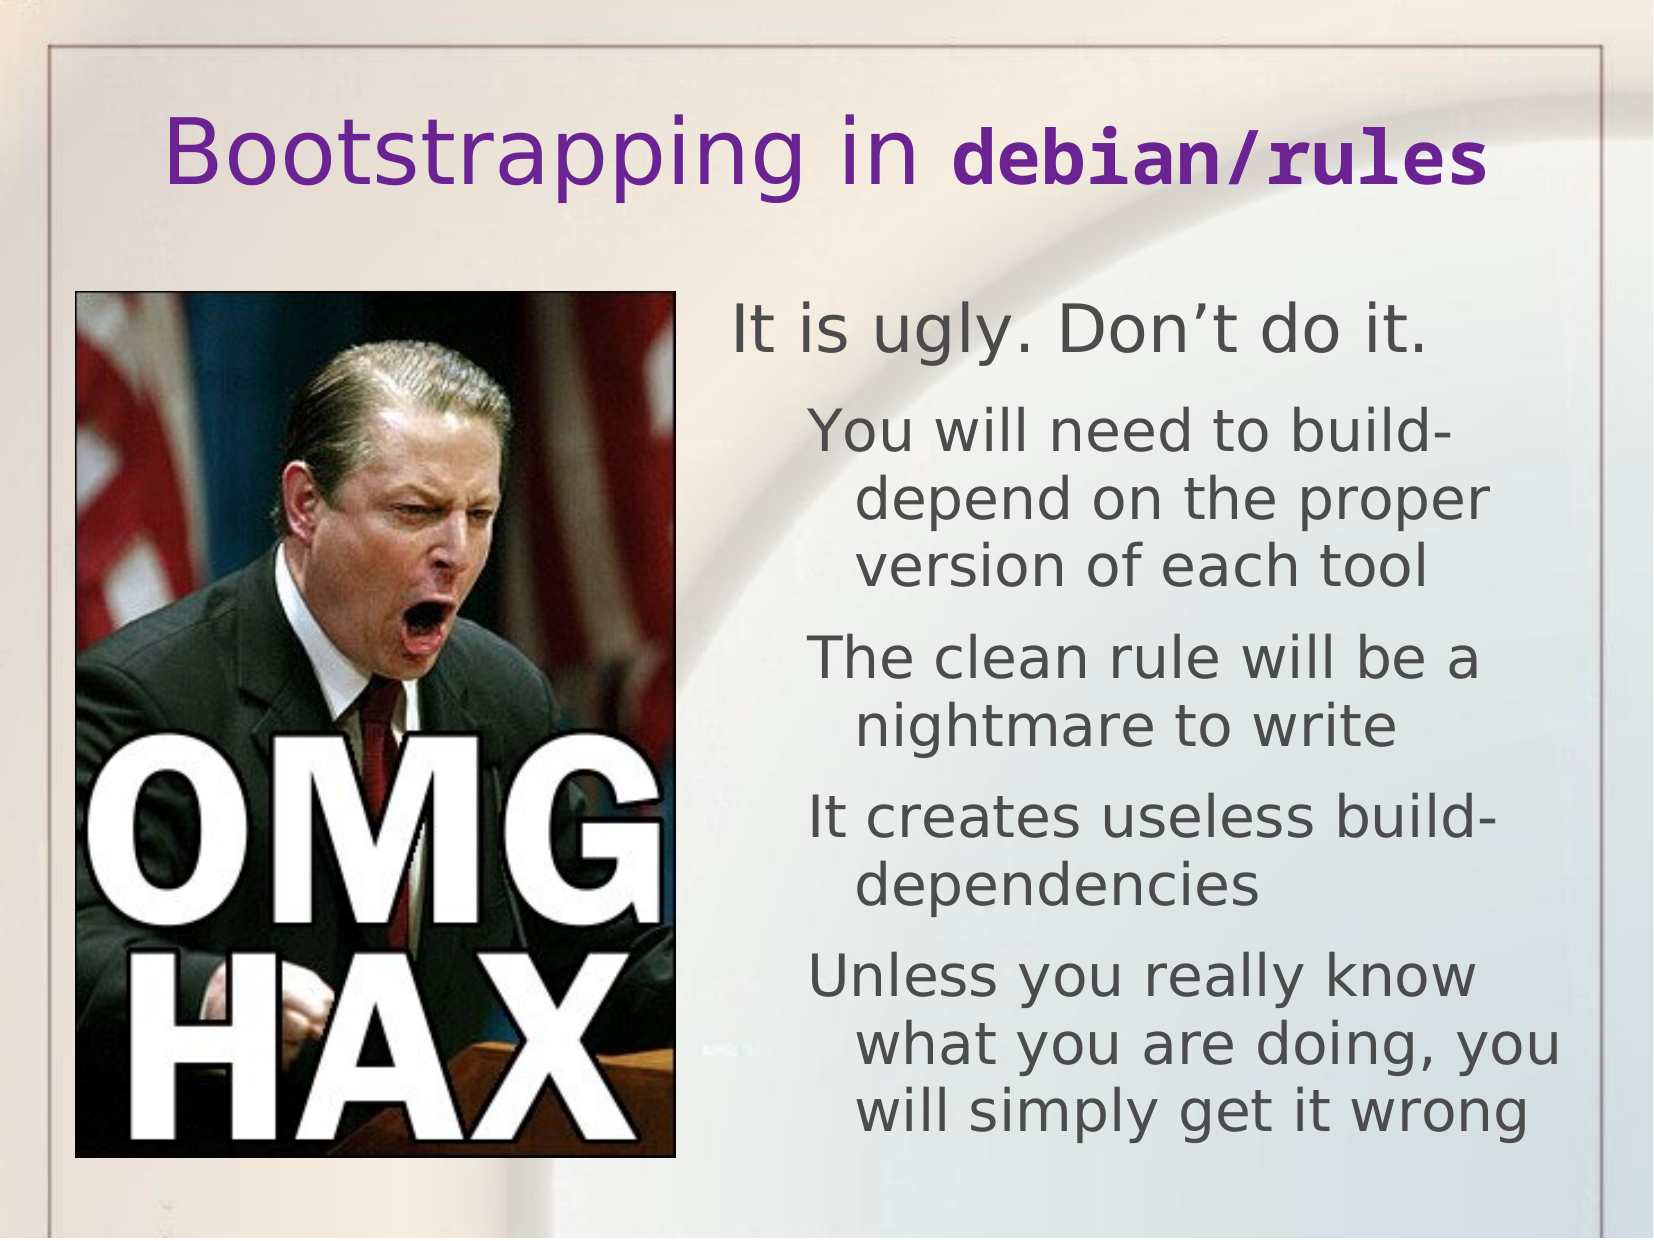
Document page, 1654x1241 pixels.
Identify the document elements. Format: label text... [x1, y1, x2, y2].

list It is ugly. Don’t do it. You will need to build- depend on the proper version of each tool The clean rule will be a nightmare to write It creates useless build- dependencies Unless you really know what you are doing, you will simply get it wrong [712, 290, 1571, 1146]
title Bootstrapping in debian/rules [82, 49, 1571, 257]
picture [0, 0, 1654, 1238]
